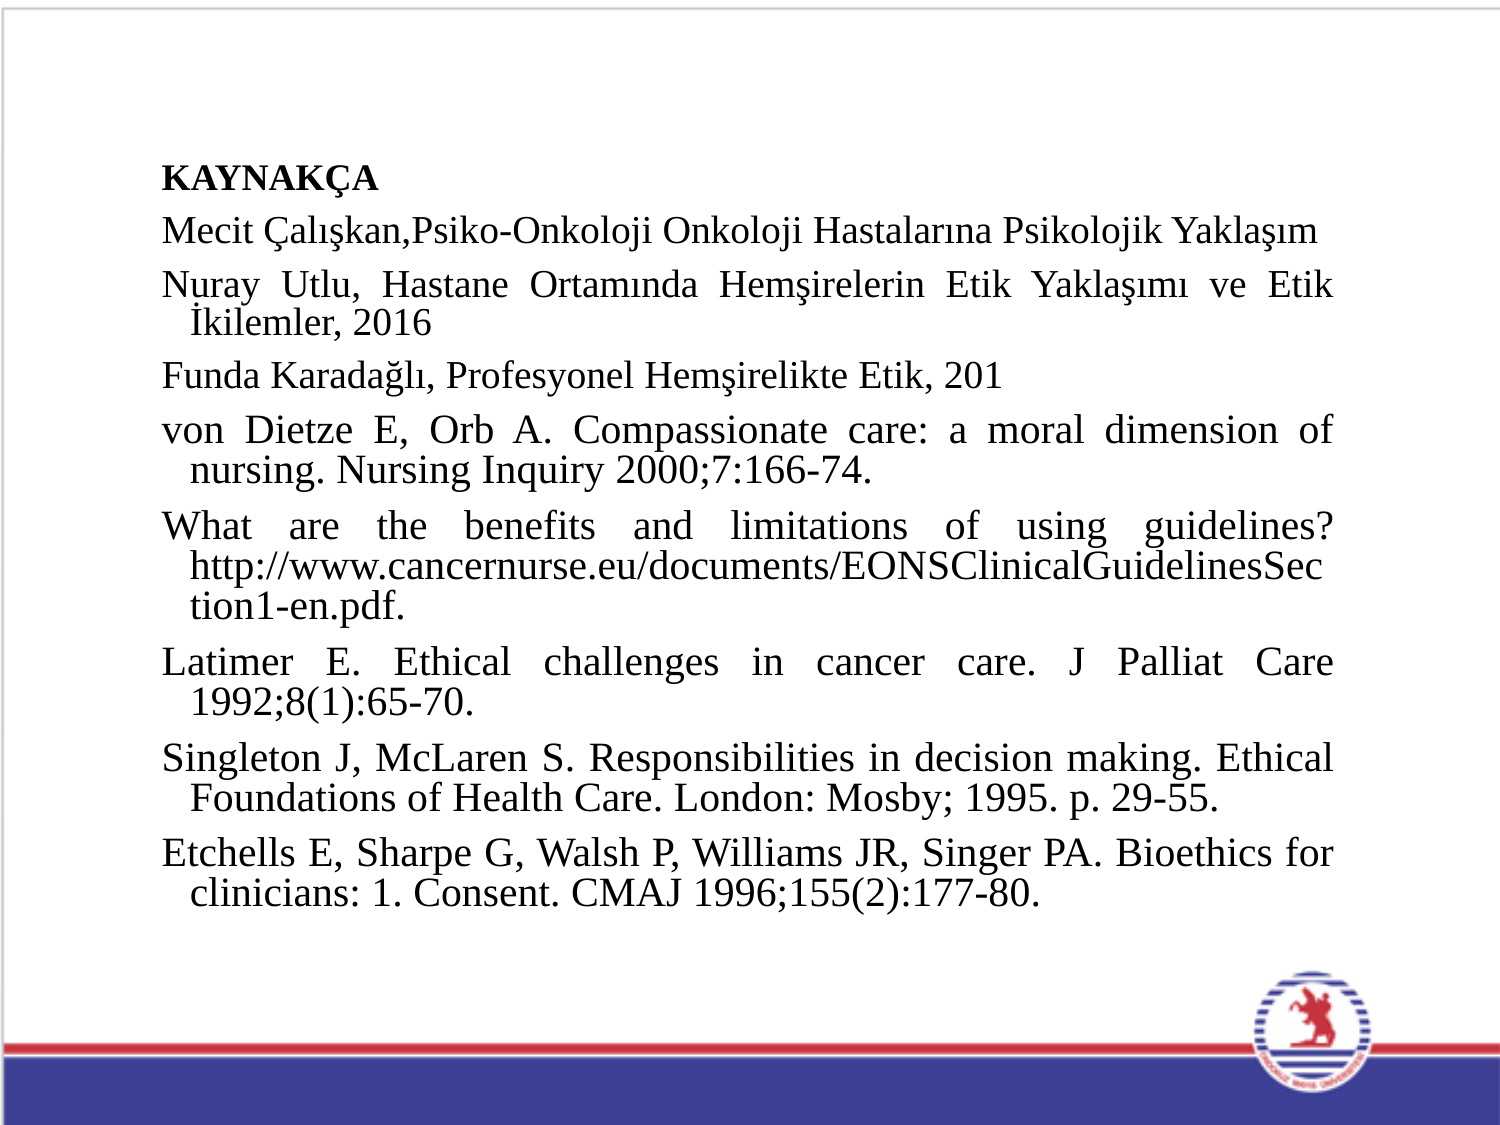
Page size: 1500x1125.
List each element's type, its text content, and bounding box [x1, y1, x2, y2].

list KAYNAKÇA Mecit Çalışkan,Psiko-Onkoloji Onkoloji Hastalarına Psikolojik Yaklaşım Nuray Utlu, Hastane Ortamında Hemşirelerin Etik Yaklaşımı ve Etik İkilemler, 2016 Funda Karadağlı, Profesyonel Hemşirelikte Etik, 201 von Dietze E, Orb A. Compassionate care: a moral dimension of nursing. Nursing Inquiry 2000;7:166-74. What are the benefits and limitations of using guidelines? http://www.cancernurse.eu/documents/EONSClinicalGuidelinesSection1-en.pdf. Latimer E. Ethical challenges in cancer care. J Palliat Care 1992;8(1):65-70. Singleton J, McLaren S. Responsibilities in decision making. Ethical Foundations of Health Care. London: Mosby; 1995. p. 29-55. Etchells E, Sharpe G, Walsh P, Williams JR, Singer PA. Bioethics for clinicians: 1. Consent. CMAJ 1996;155(2):177-80. [118, 154, 1351, 1005]
